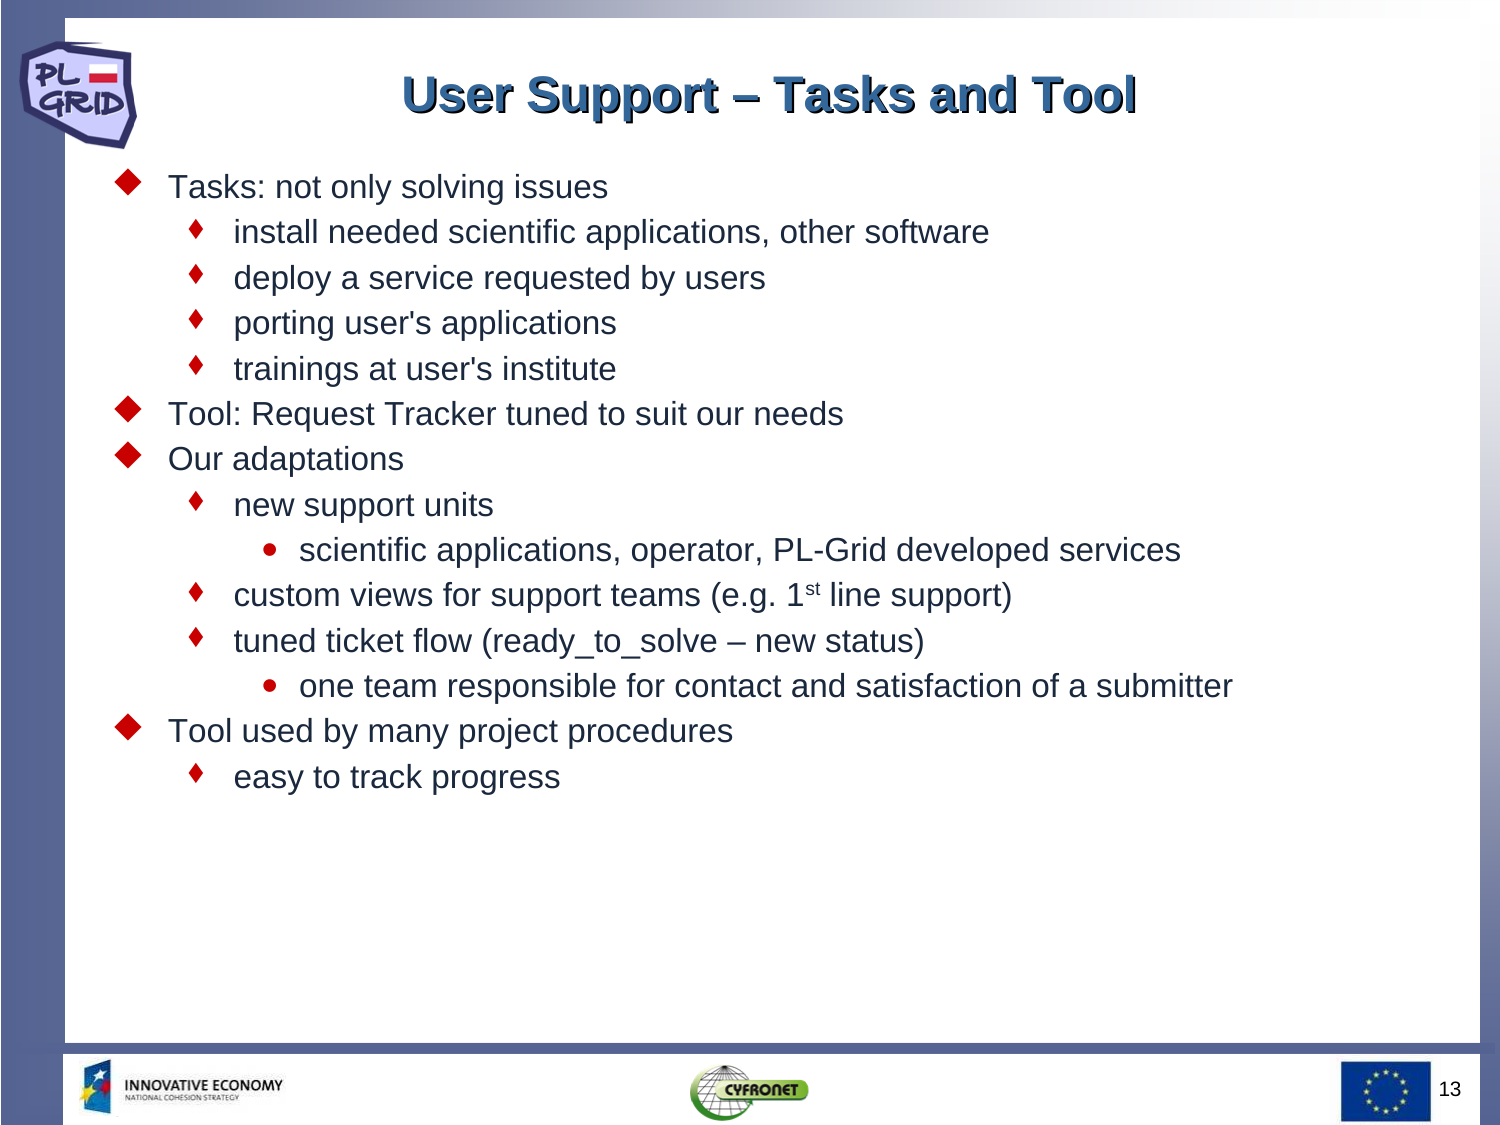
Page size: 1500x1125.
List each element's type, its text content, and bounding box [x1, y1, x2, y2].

title User Support – Tasks and Tool [127, 50, 1412, 138]
picture [0, 0, 1500, 1125]
list Tasks: not only solving issues install needed scientific applications, other software deploy a service requested by users porting user's applications trainings at user's institute Tool: Request Tracker tuned to suit our needs Our adaptations new support units scientific applications, operator, PL-Grid developed services custom views for support teams (e.g. 1st line support) tuned ticket flow (ready_to_solve – new status) one team responsible for contact and satisfaction of a submitter Tool used by many project procedures easy to track progress [96, 160, 1447, 920]
